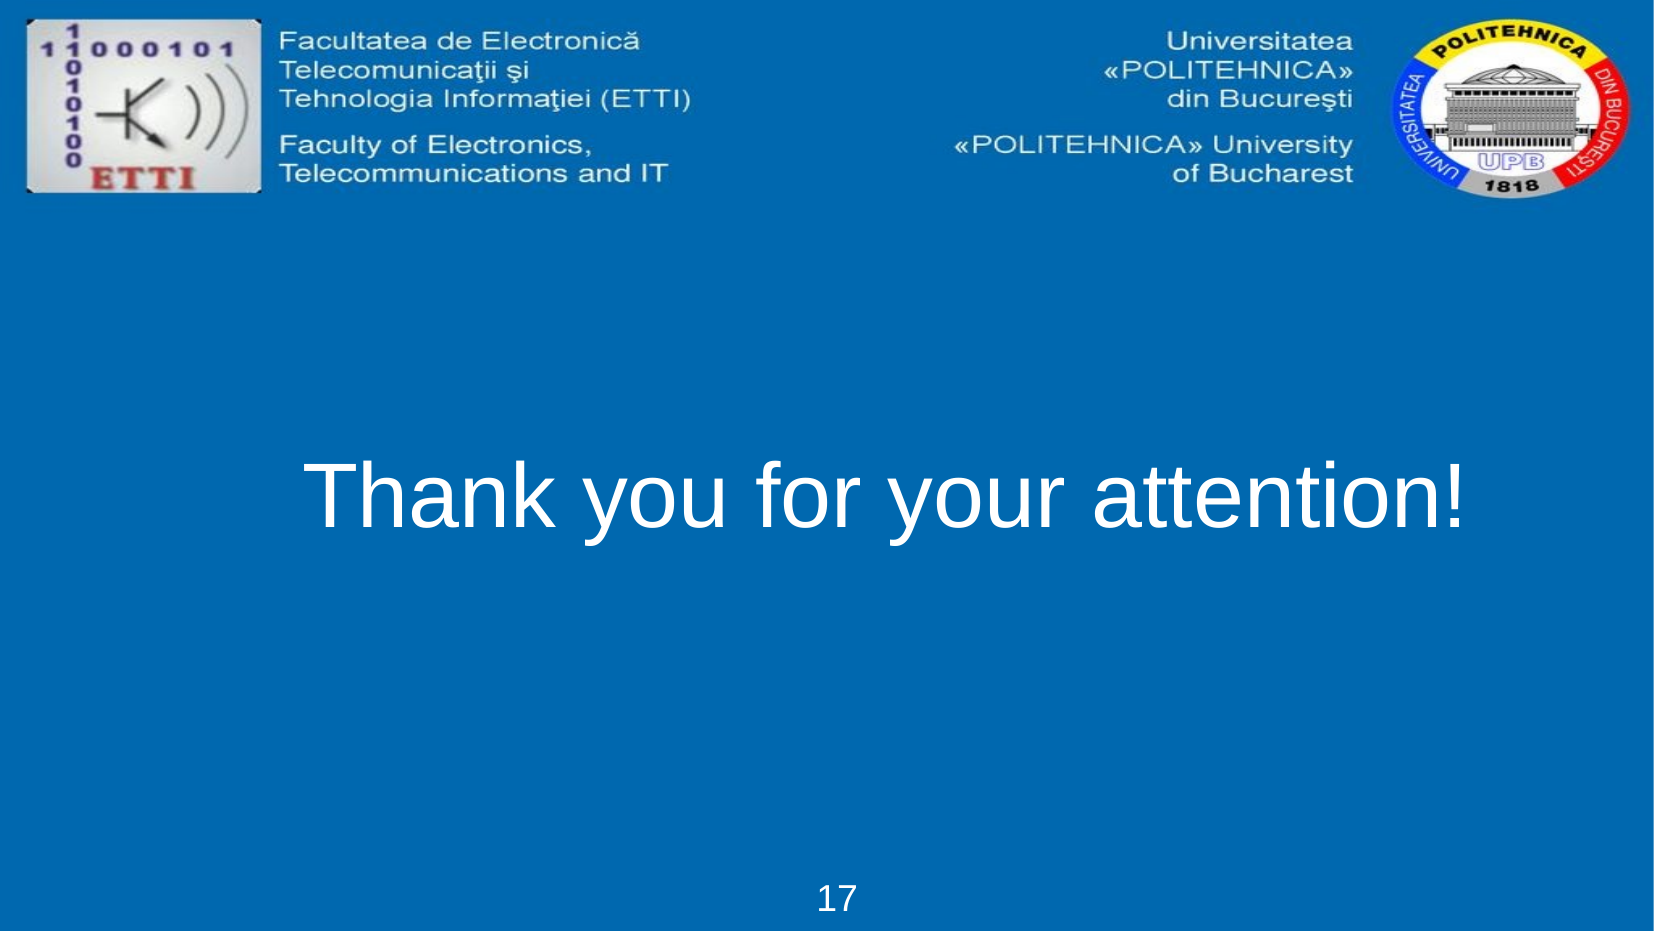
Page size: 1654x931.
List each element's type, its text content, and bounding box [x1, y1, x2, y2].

picture [0, 0, 1654, 931]
text_box Thank you for your attention! [287, 437, 1486, 556]
text_box 17 [801, 870, 873, 927]
